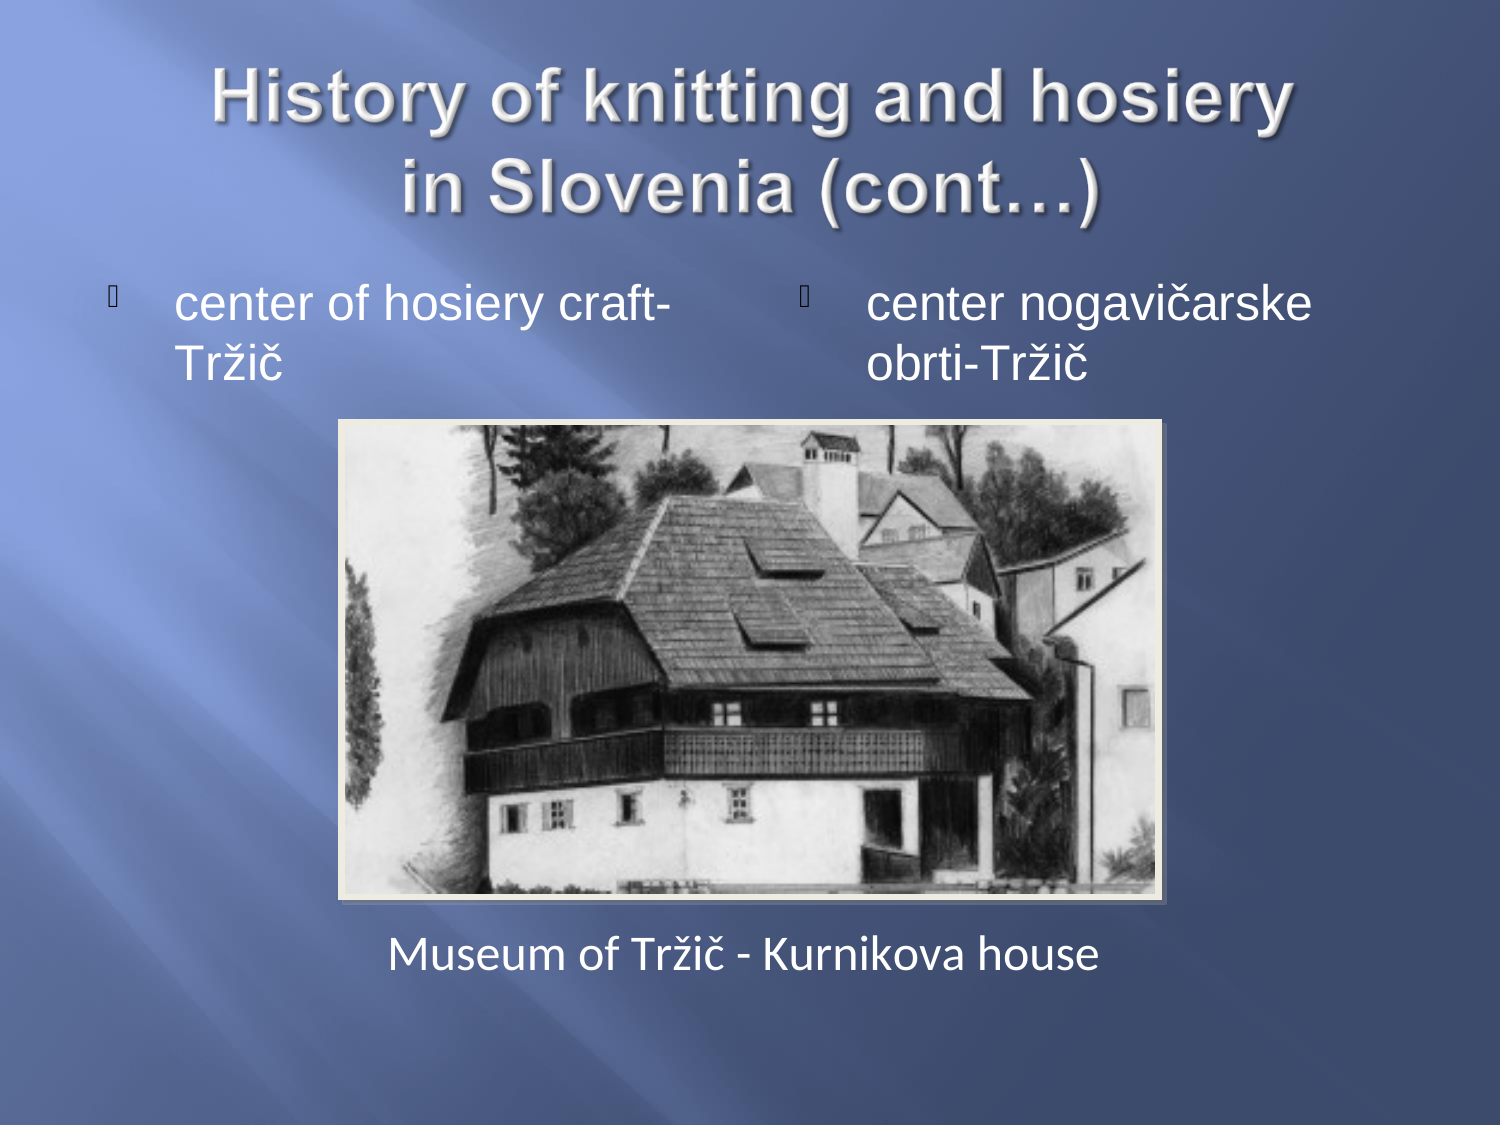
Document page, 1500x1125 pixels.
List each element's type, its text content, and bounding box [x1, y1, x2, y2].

text_box Museum of Tržič - Kurnikova house [337, 912, 1150, 988]
text_box [75, 21, 1426, 285]
list center of hosiery craft-Tržič [70, 262, 738, 470]
picture [0, 0, 1500, 1125]
list center nogavičarske obrti-Tržič [761, 262, 1426, 470]
